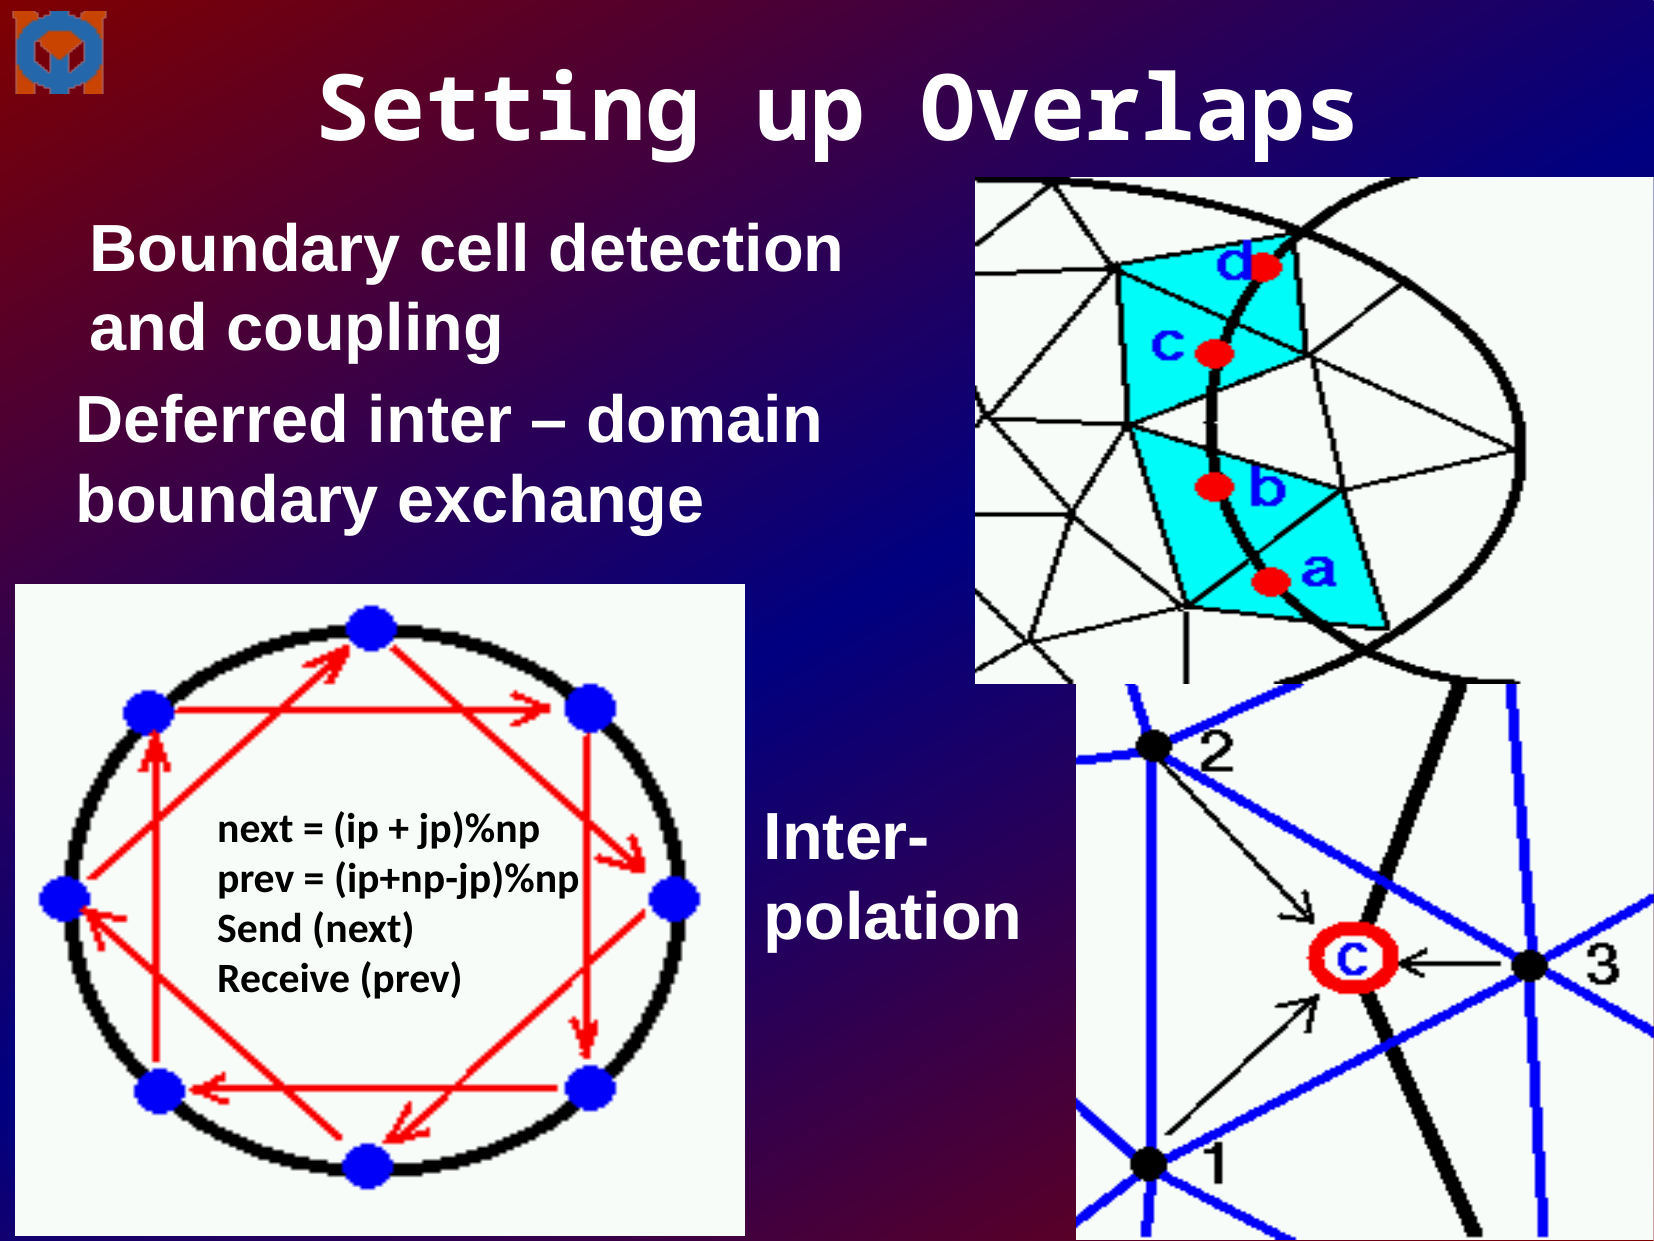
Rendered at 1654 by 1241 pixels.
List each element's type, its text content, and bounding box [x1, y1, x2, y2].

picture [15, 584, 745, 1236]
text_box Boundary cell detection and coupling [89, 204, 846, 365]
title Setting up Overlaps [132, 0, 1545, 208]
picture [975, 177, 1654, 1241]
picture [11, 11, 110, 95]
text_box Inter-polation [763, 793, 1057, 954]
text_box Deferred inter – domain boundary exchange [75, 375, 937, 536]
text_box next = (ip + jp)%np prev = (ip+np-jp)%np Send (next) Receive (prev) [202, 793, 595, 1009]
